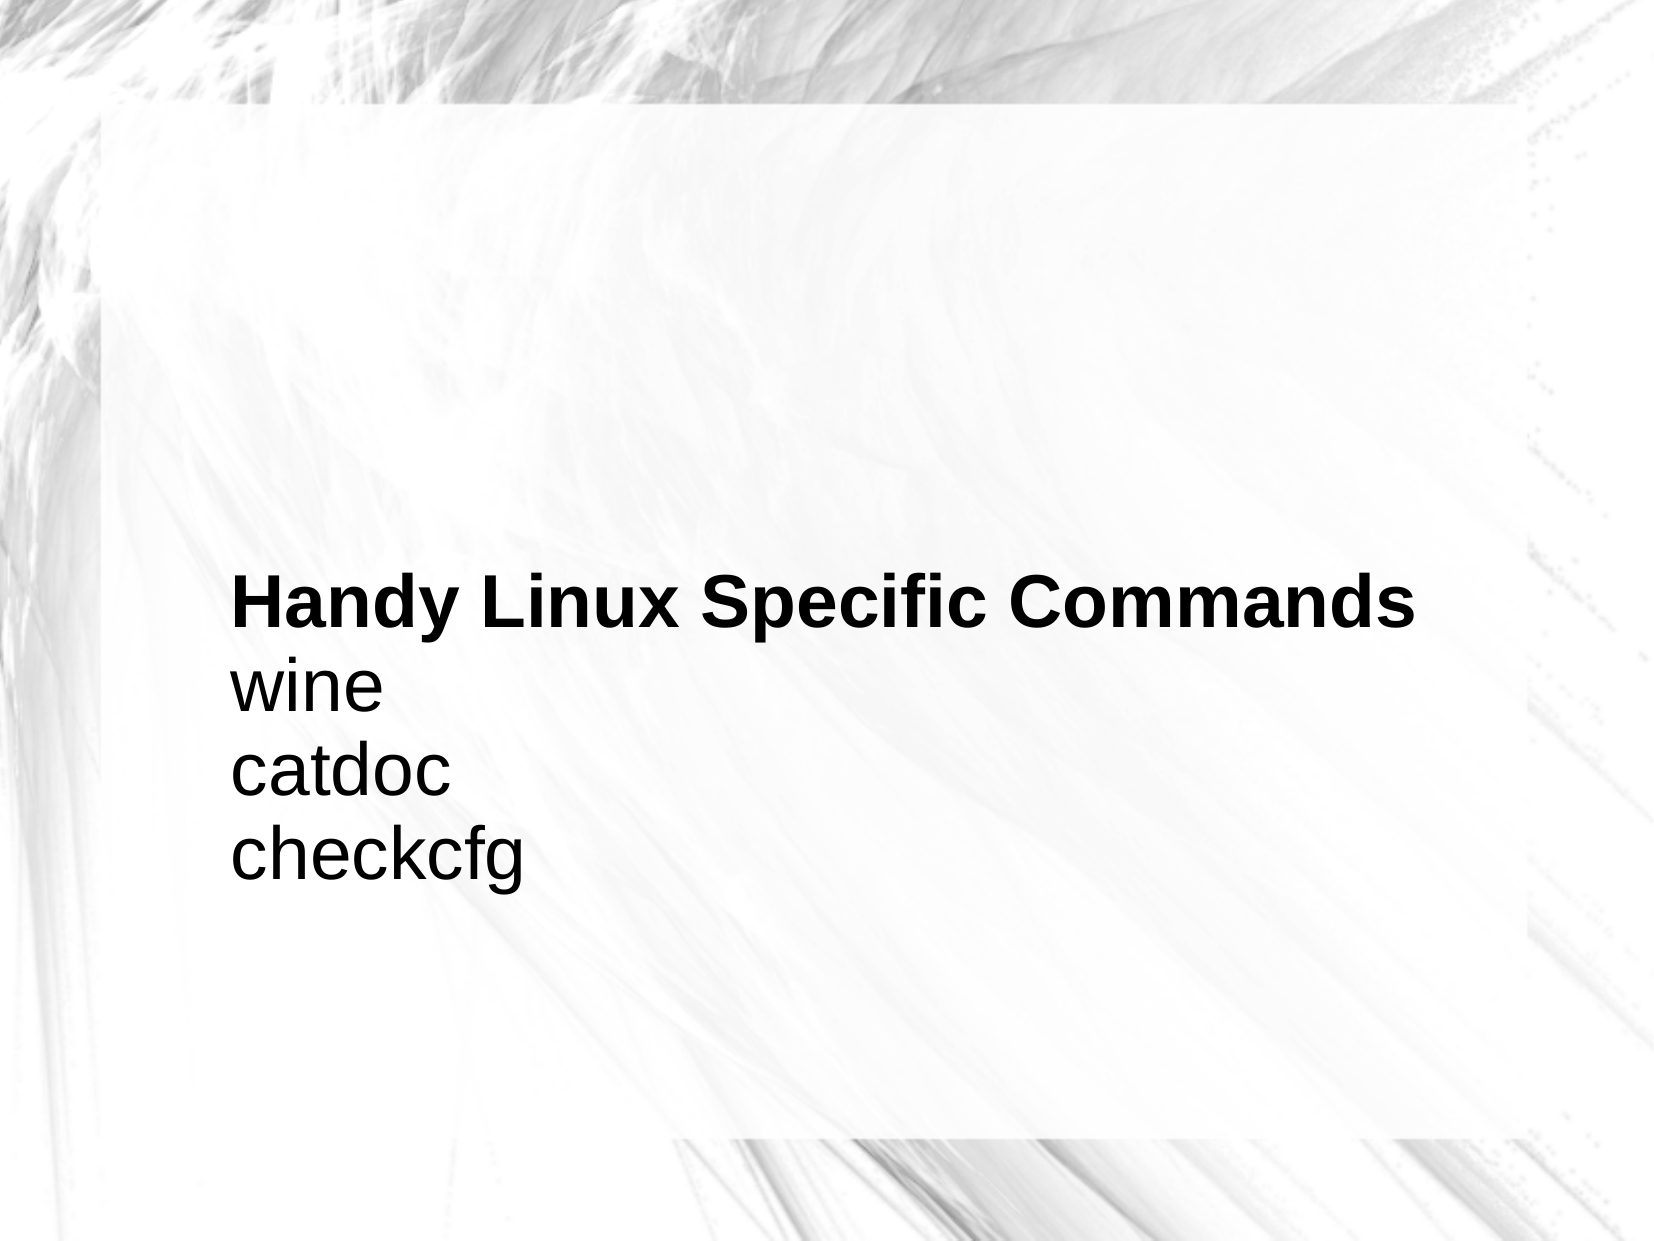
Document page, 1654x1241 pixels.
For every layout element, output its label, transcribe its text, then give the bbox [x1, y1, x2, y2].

text_box Handy Linux Specific Commands wine catdoc checkcfg [216, 552, 1434, 867]
picture [0, 0, 1654, 1241]
